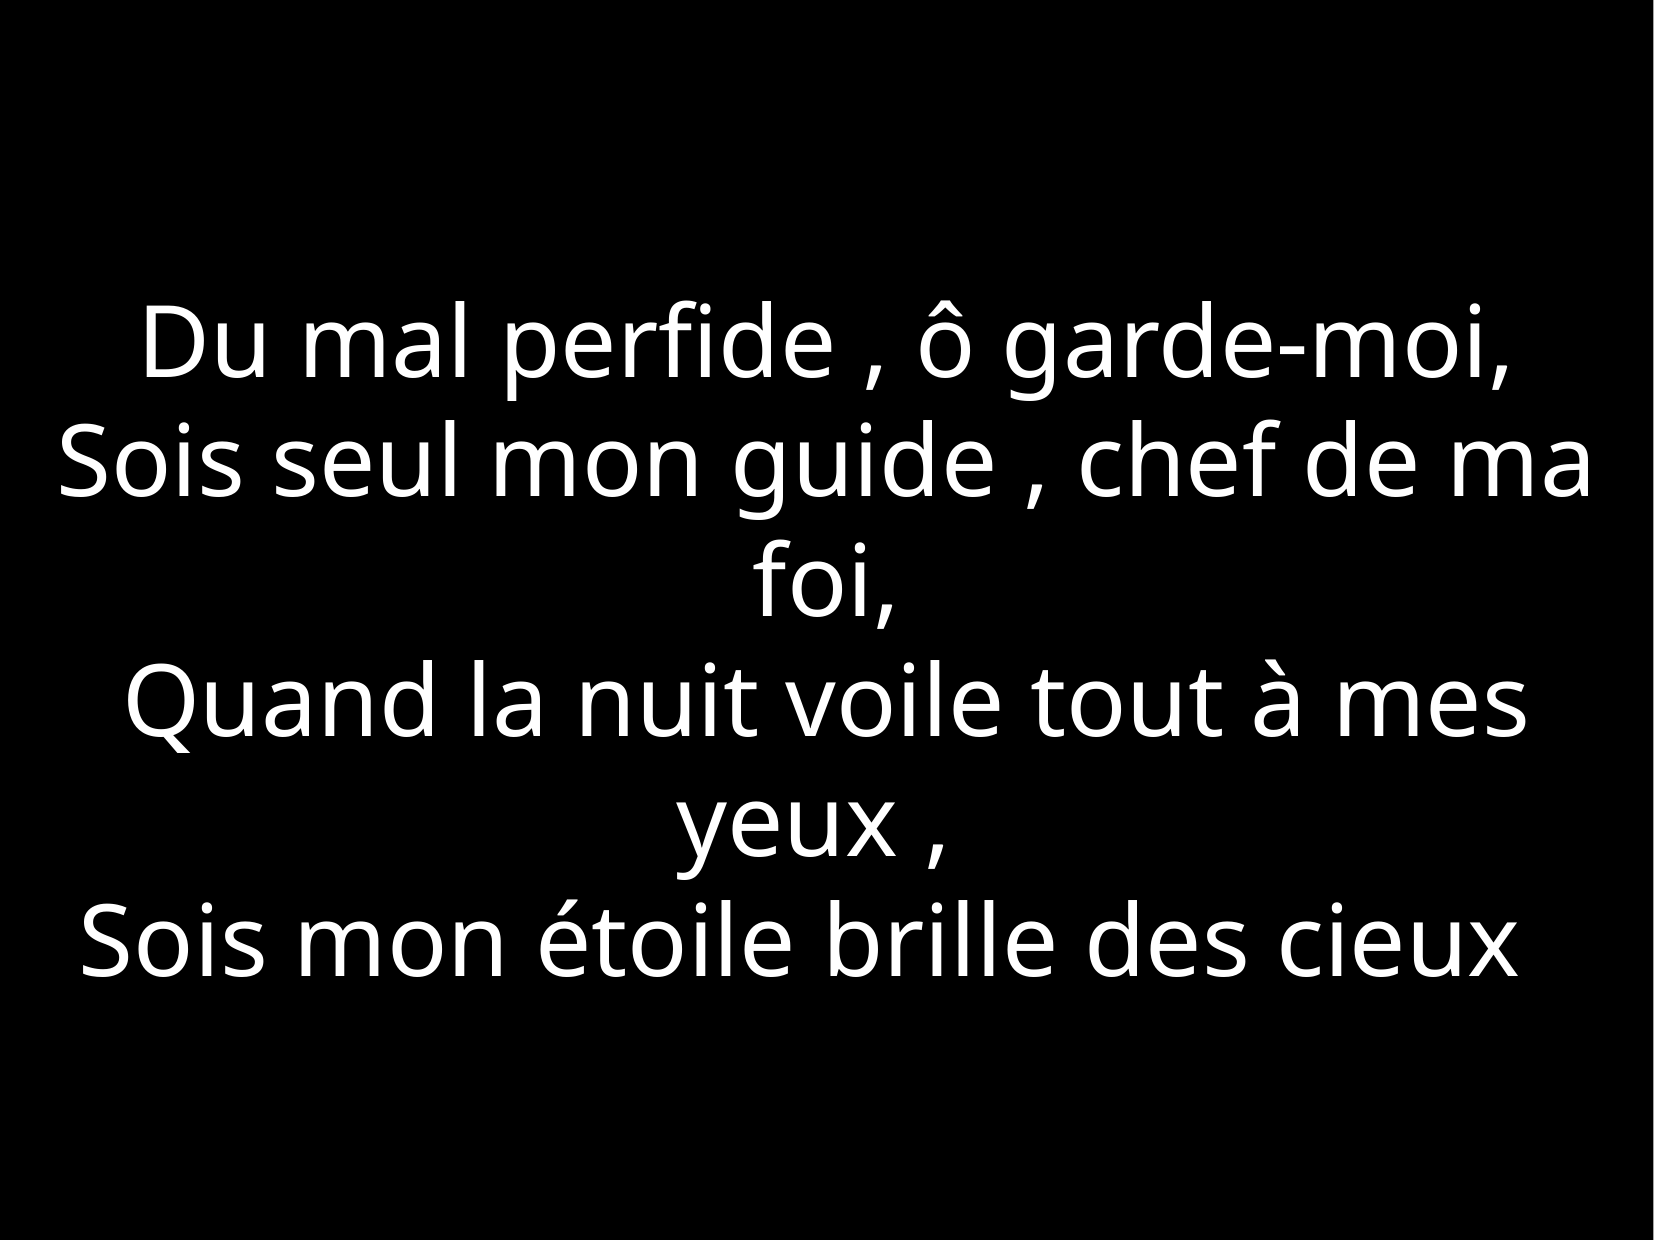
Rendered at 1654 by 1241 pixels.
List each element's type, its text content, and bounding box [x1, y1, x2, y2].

text_box Du mal perfide , ô garde-moi, Sois seul mon guide , chef de ma foi, Quand la nuit voile tout à mes yeux , Sois mon étoile brille des cieux [0, 338, 1654, 756]
